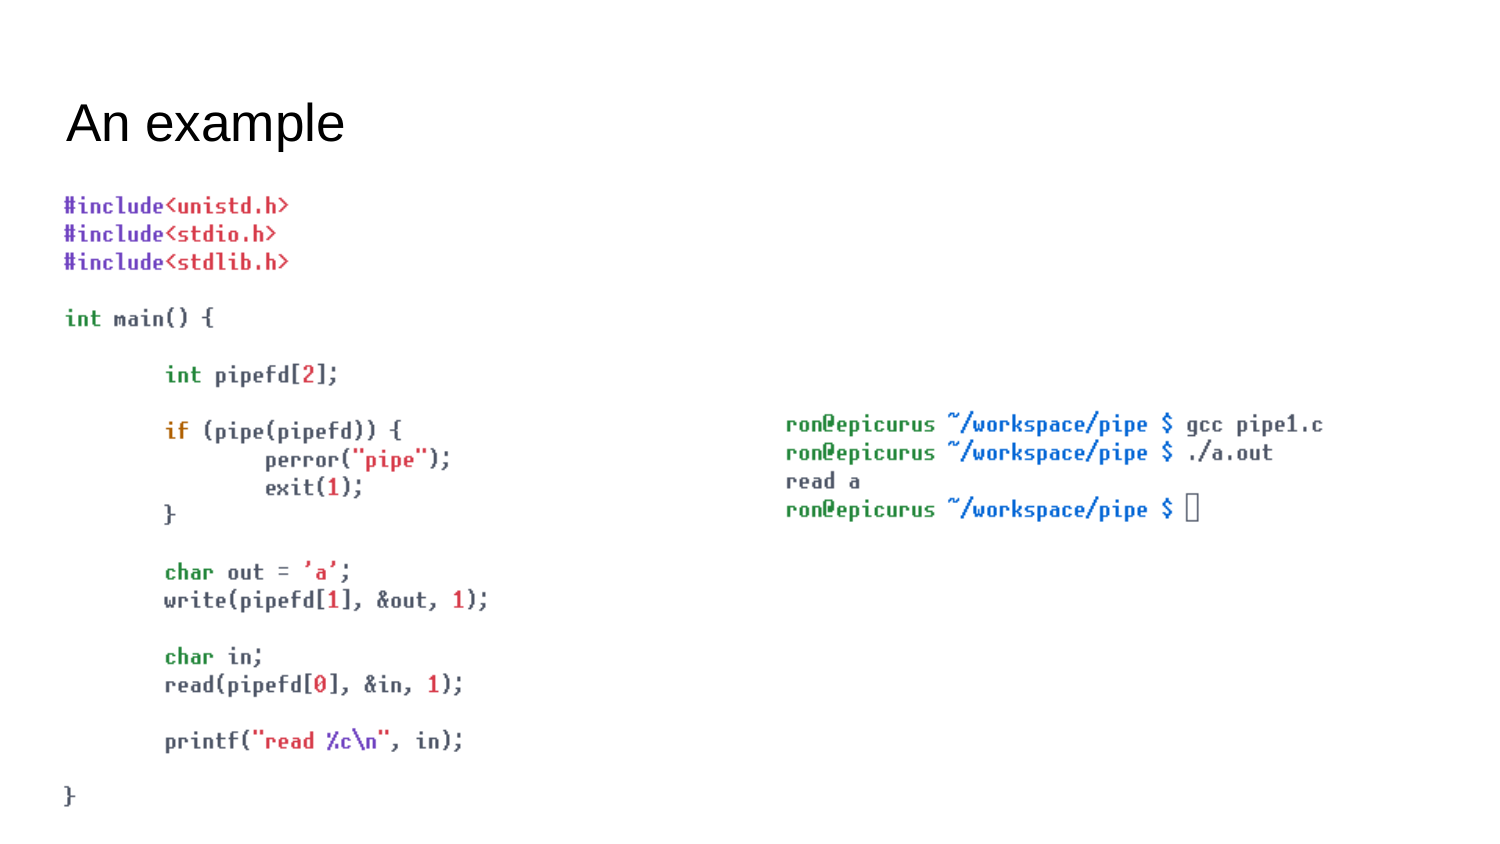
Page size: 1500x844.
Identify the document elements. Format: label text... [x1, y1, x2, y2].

picture [778, 406, 1373, 533]
picture [52, 184, 539, 813]
title An example [51, 72, 1449, 167]
